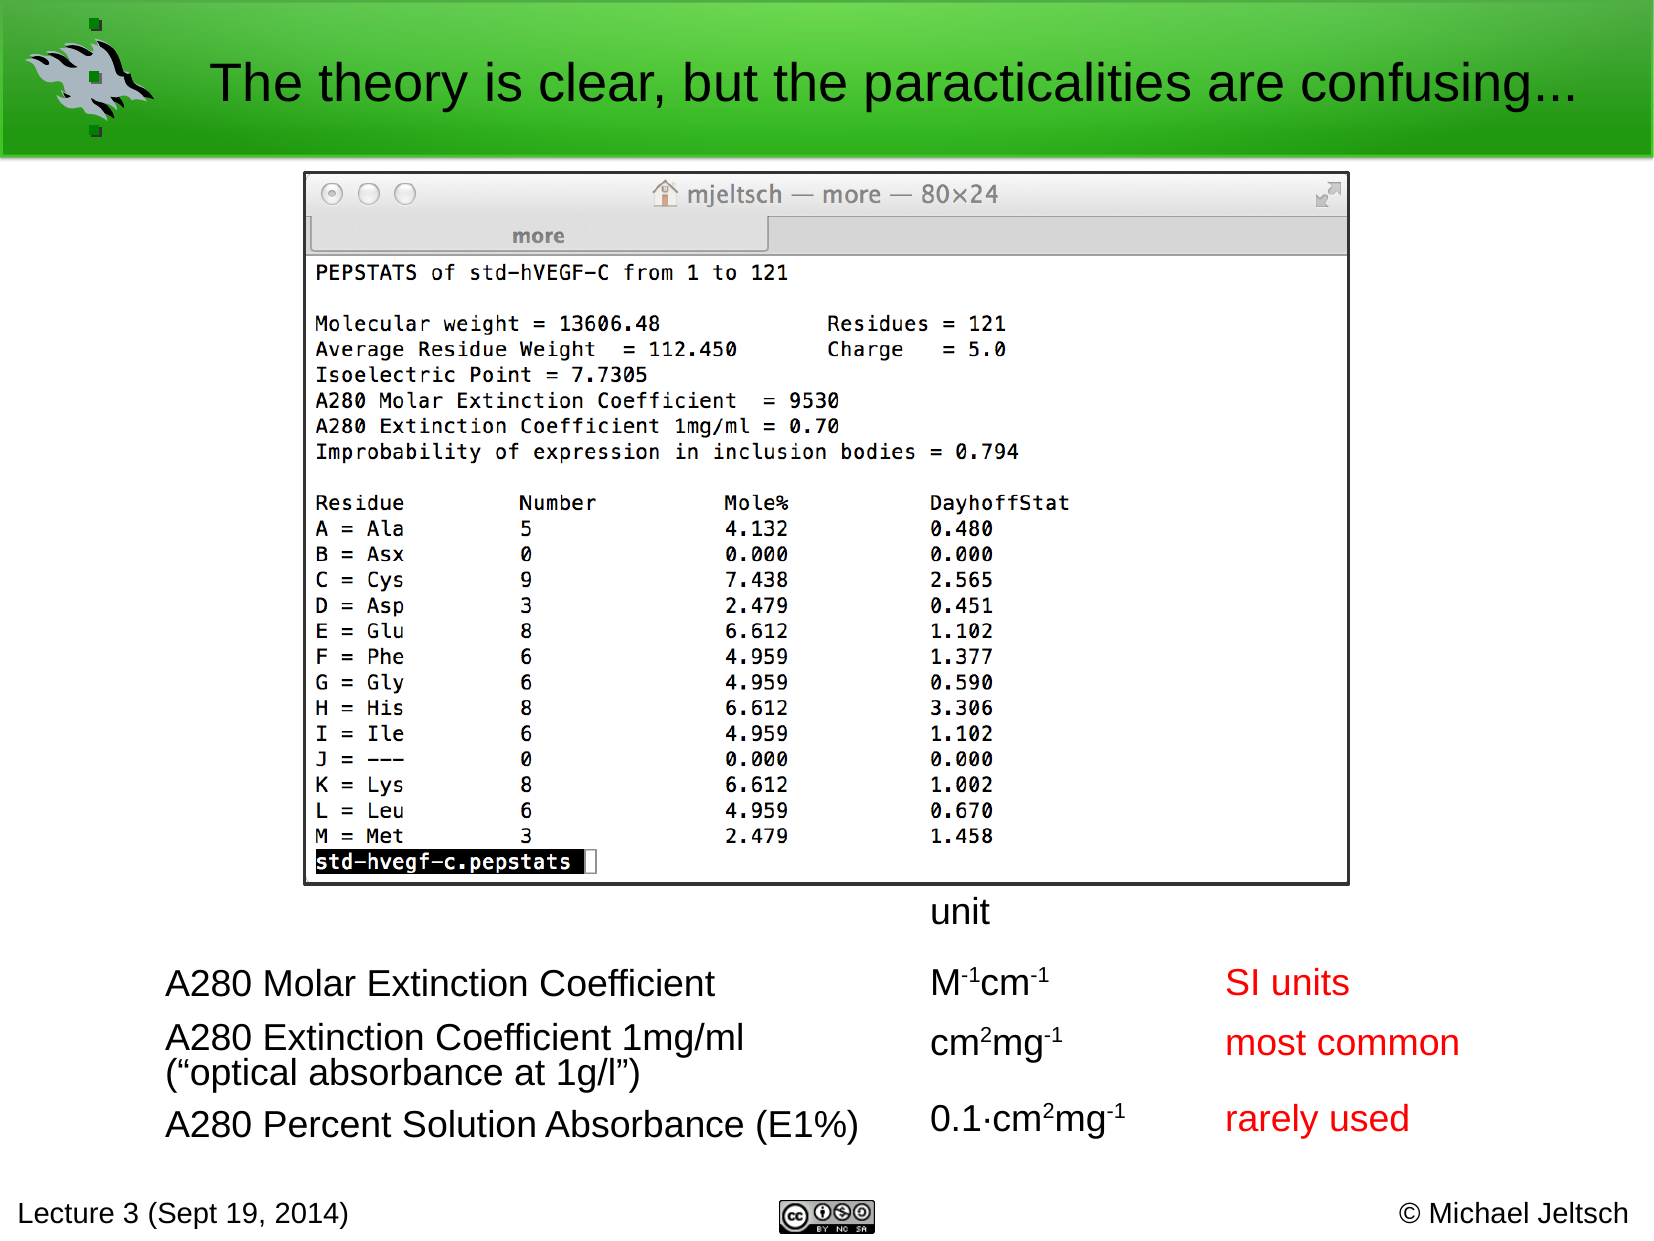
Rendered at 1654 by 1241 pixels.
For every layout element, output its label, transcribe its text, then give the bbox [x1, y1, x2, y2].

text_box SI units [1210, 953, 1366, 1011]
picture [306, 173, 1348, 883]
text_box cm2mg-1 [915, 1014, 1079, 1073]
text_box A280 Percent Solution Absorbance (E1%) [150, 1096, 876, 1154]
text_box M-1cm-1 [915, 953, 1065, 1012]
text_box A280 Molar Extinction Coefficient [150, 955, 732, 1012]
text_box A280 Extinction Coefficient 1mg/ml (“optical absorbance at 1g/l”) [150, 1015, 761, 1096]
text_box 0.1·cm2mg-1 [915, 1090, 1141, 1149]
text_box most common [1210, 1014, 1476, 1071]
text_box The theory is clear, but the paracticalities are confusing... [195, 45, 1592, 121]
text_box rarely used [1210, 1090, 1426, 1147]
text_box unit [915, 883, 1006, 941]
picture [779, 1200, 875, 1234]
